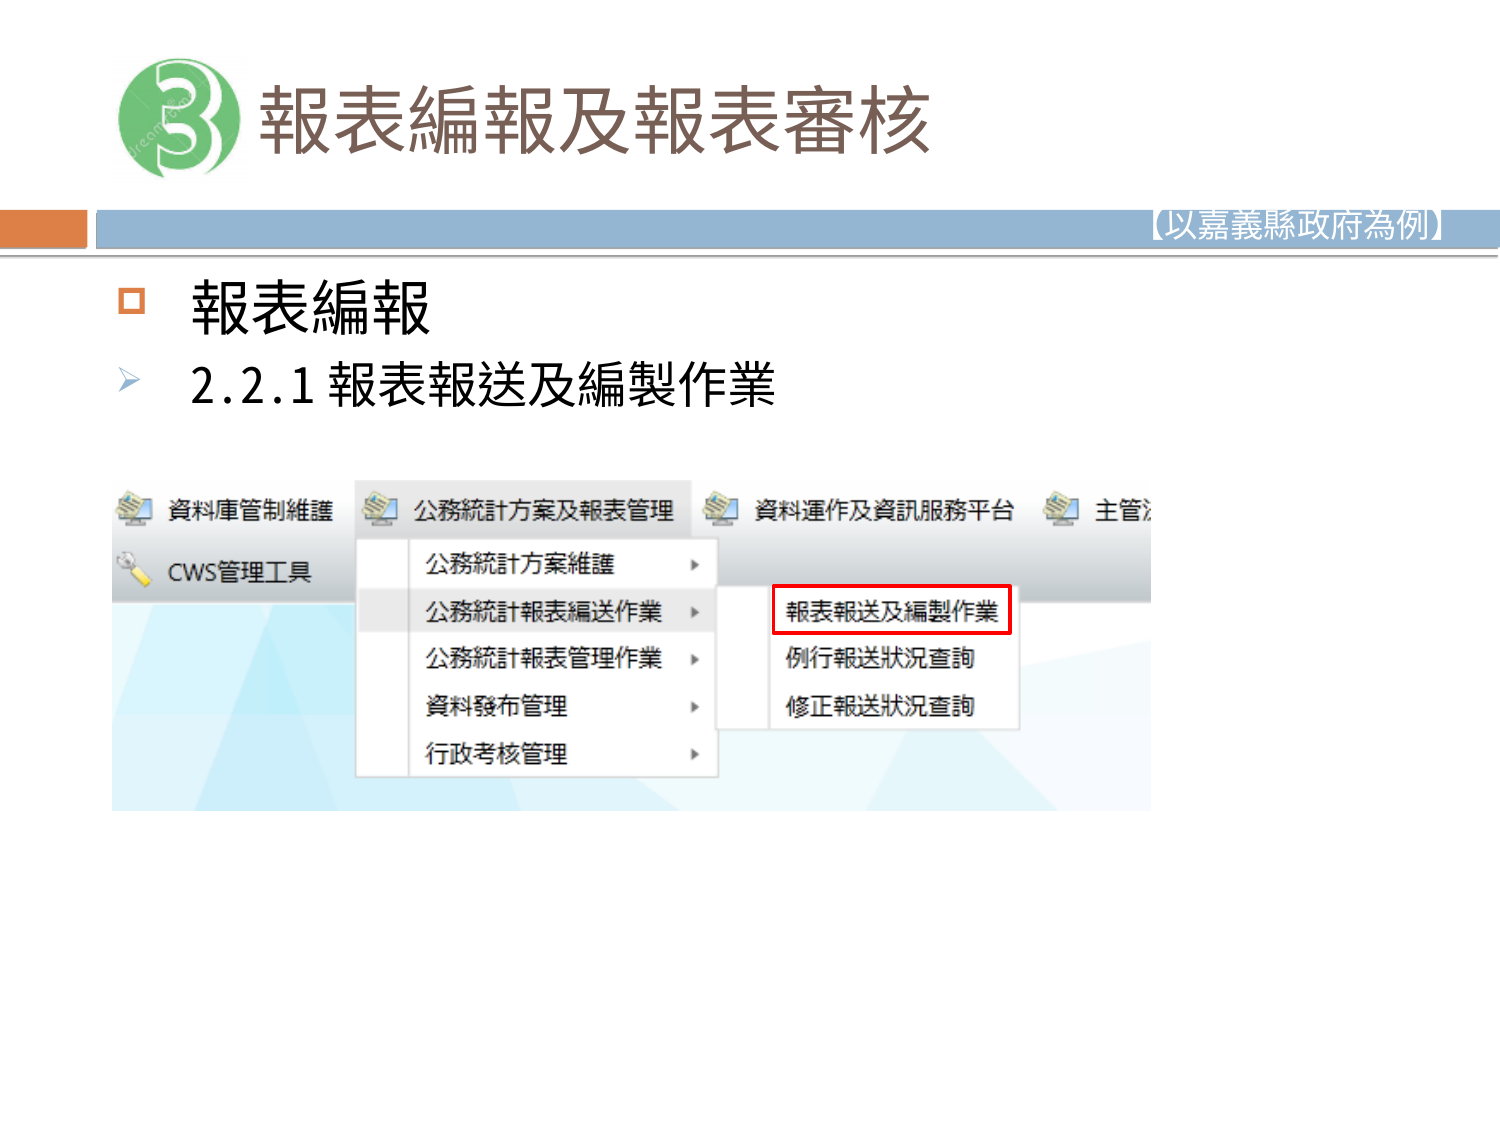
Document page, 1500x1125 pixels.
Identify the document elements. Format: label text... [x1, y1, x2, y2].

list 報表編報 2.2.1報表報送及編製作業 [100, 262, 1438, 1000]
picture [112, 54, 247, 185]
text_box 【以嘉義縣政府為例】 [1116, 196, 1495, 252]
title 報表編報及報表審核 [242, 37, 1034, 200]
